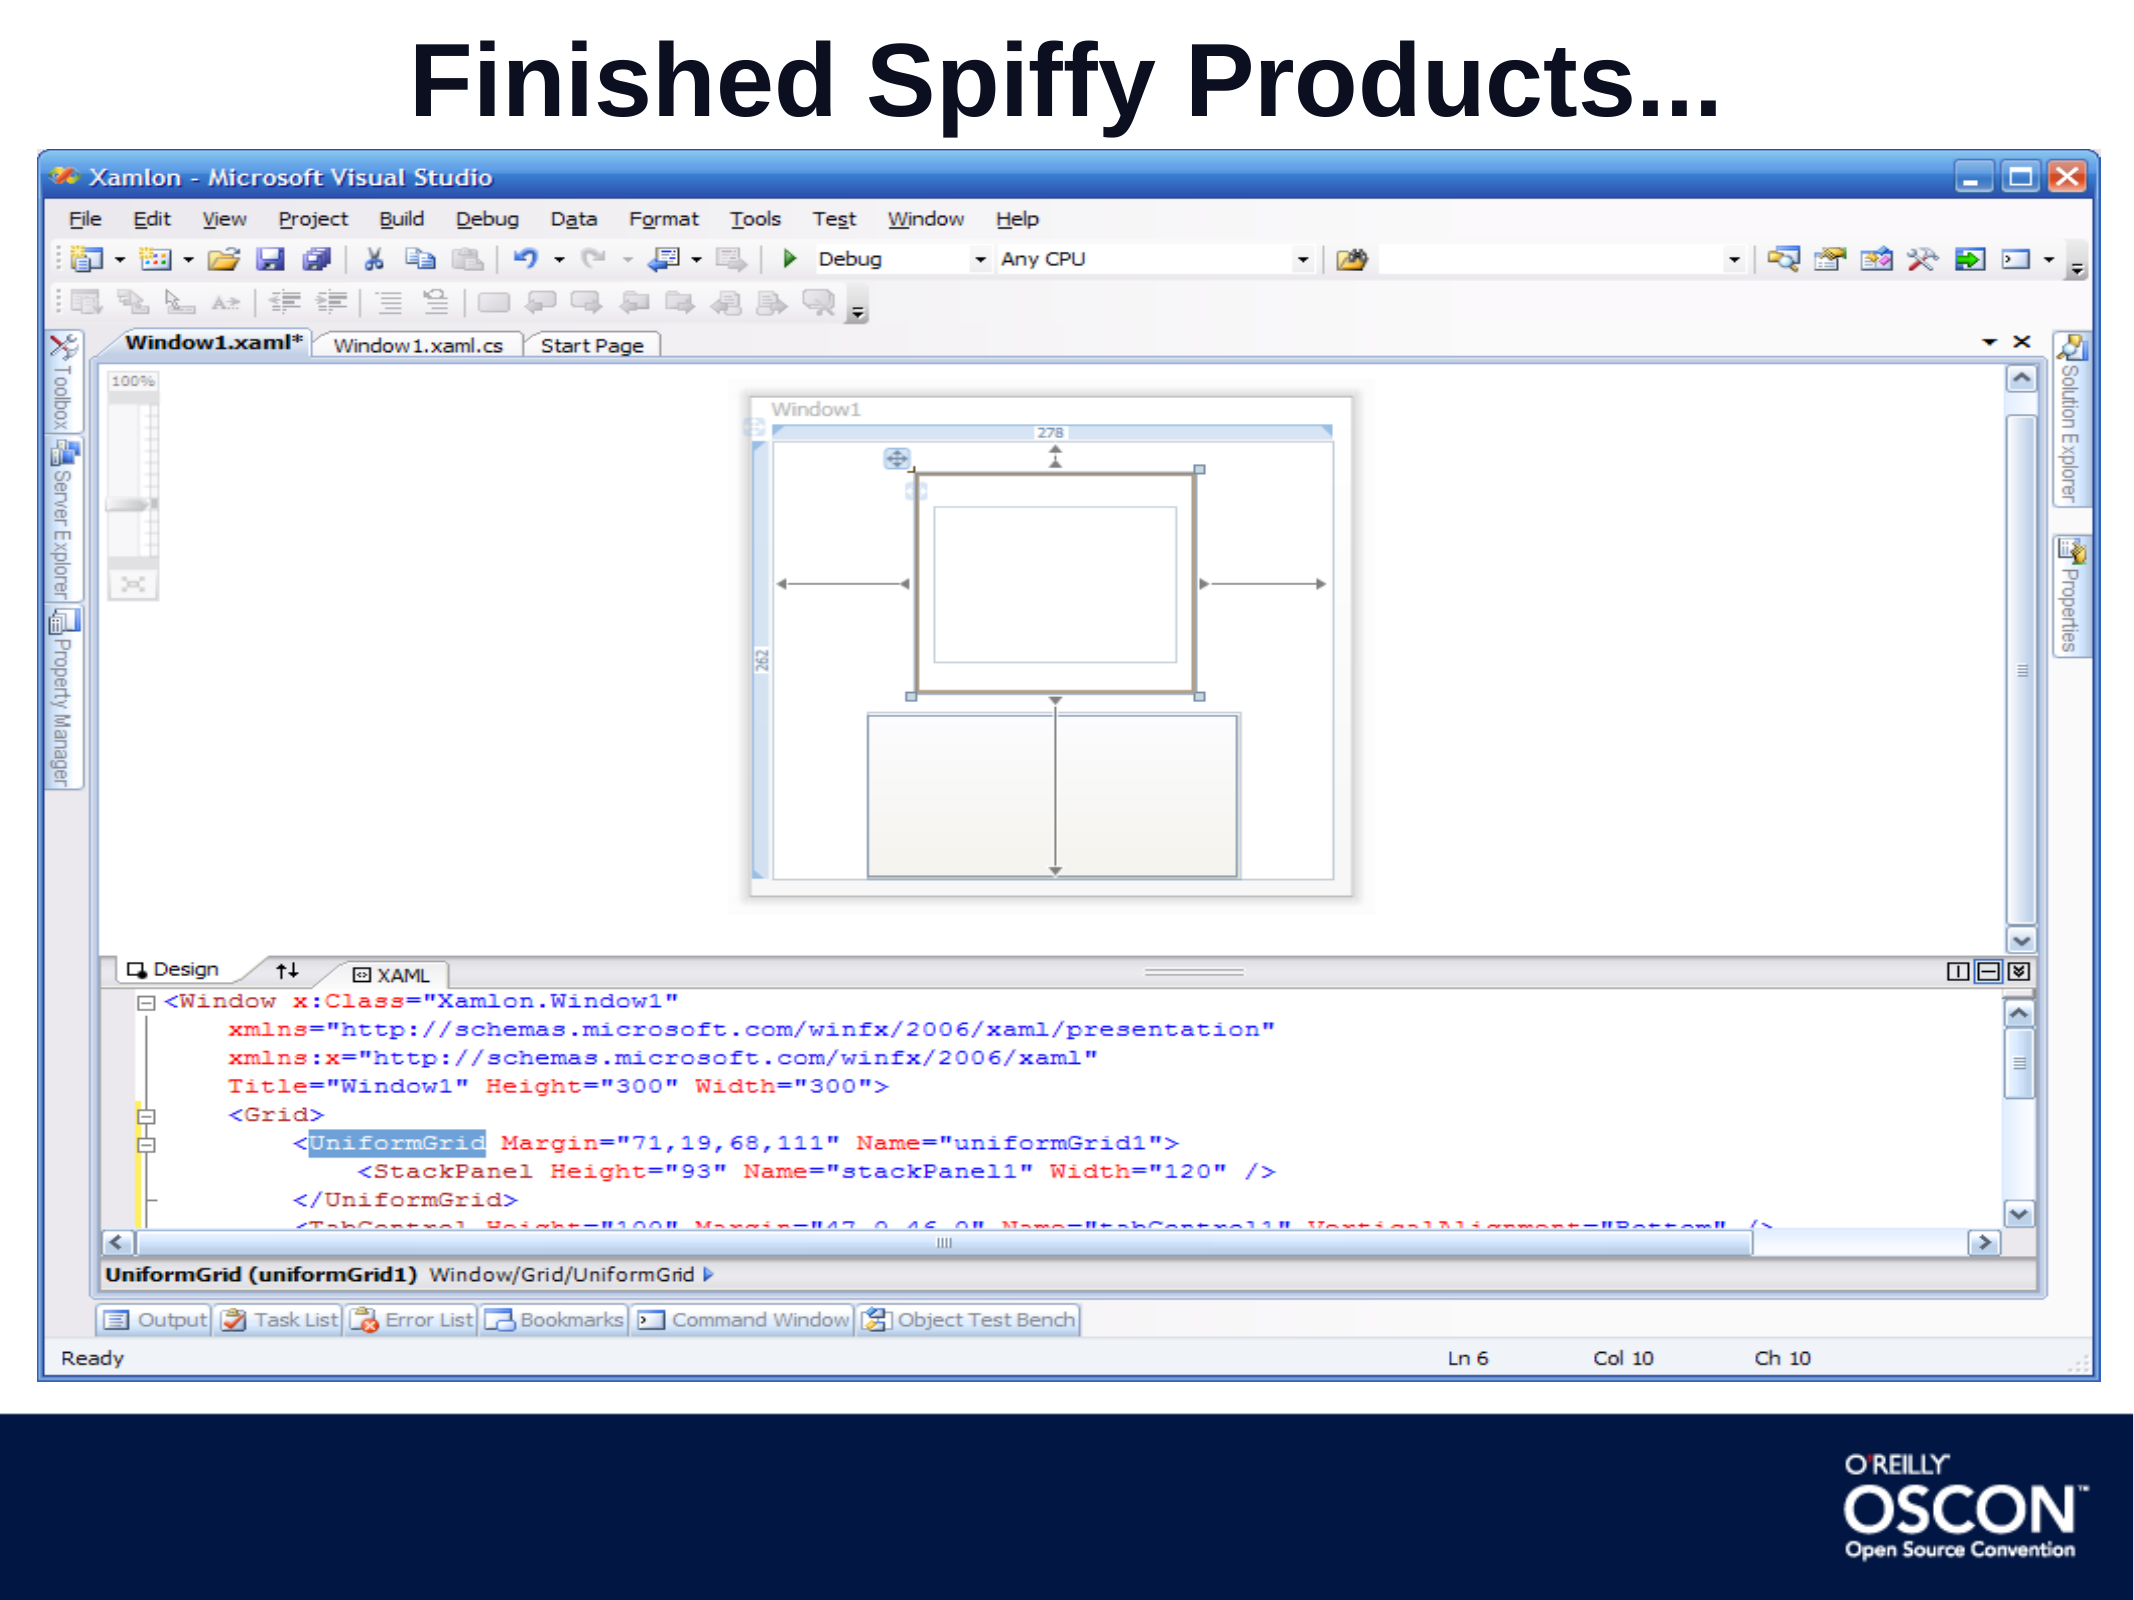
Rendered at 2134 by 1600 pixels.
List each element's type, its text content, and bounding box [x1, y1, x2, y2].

picture [0, 0, 2134, 1600]
title Finished Spiffy Products... [41, 0, 2094, 149]
